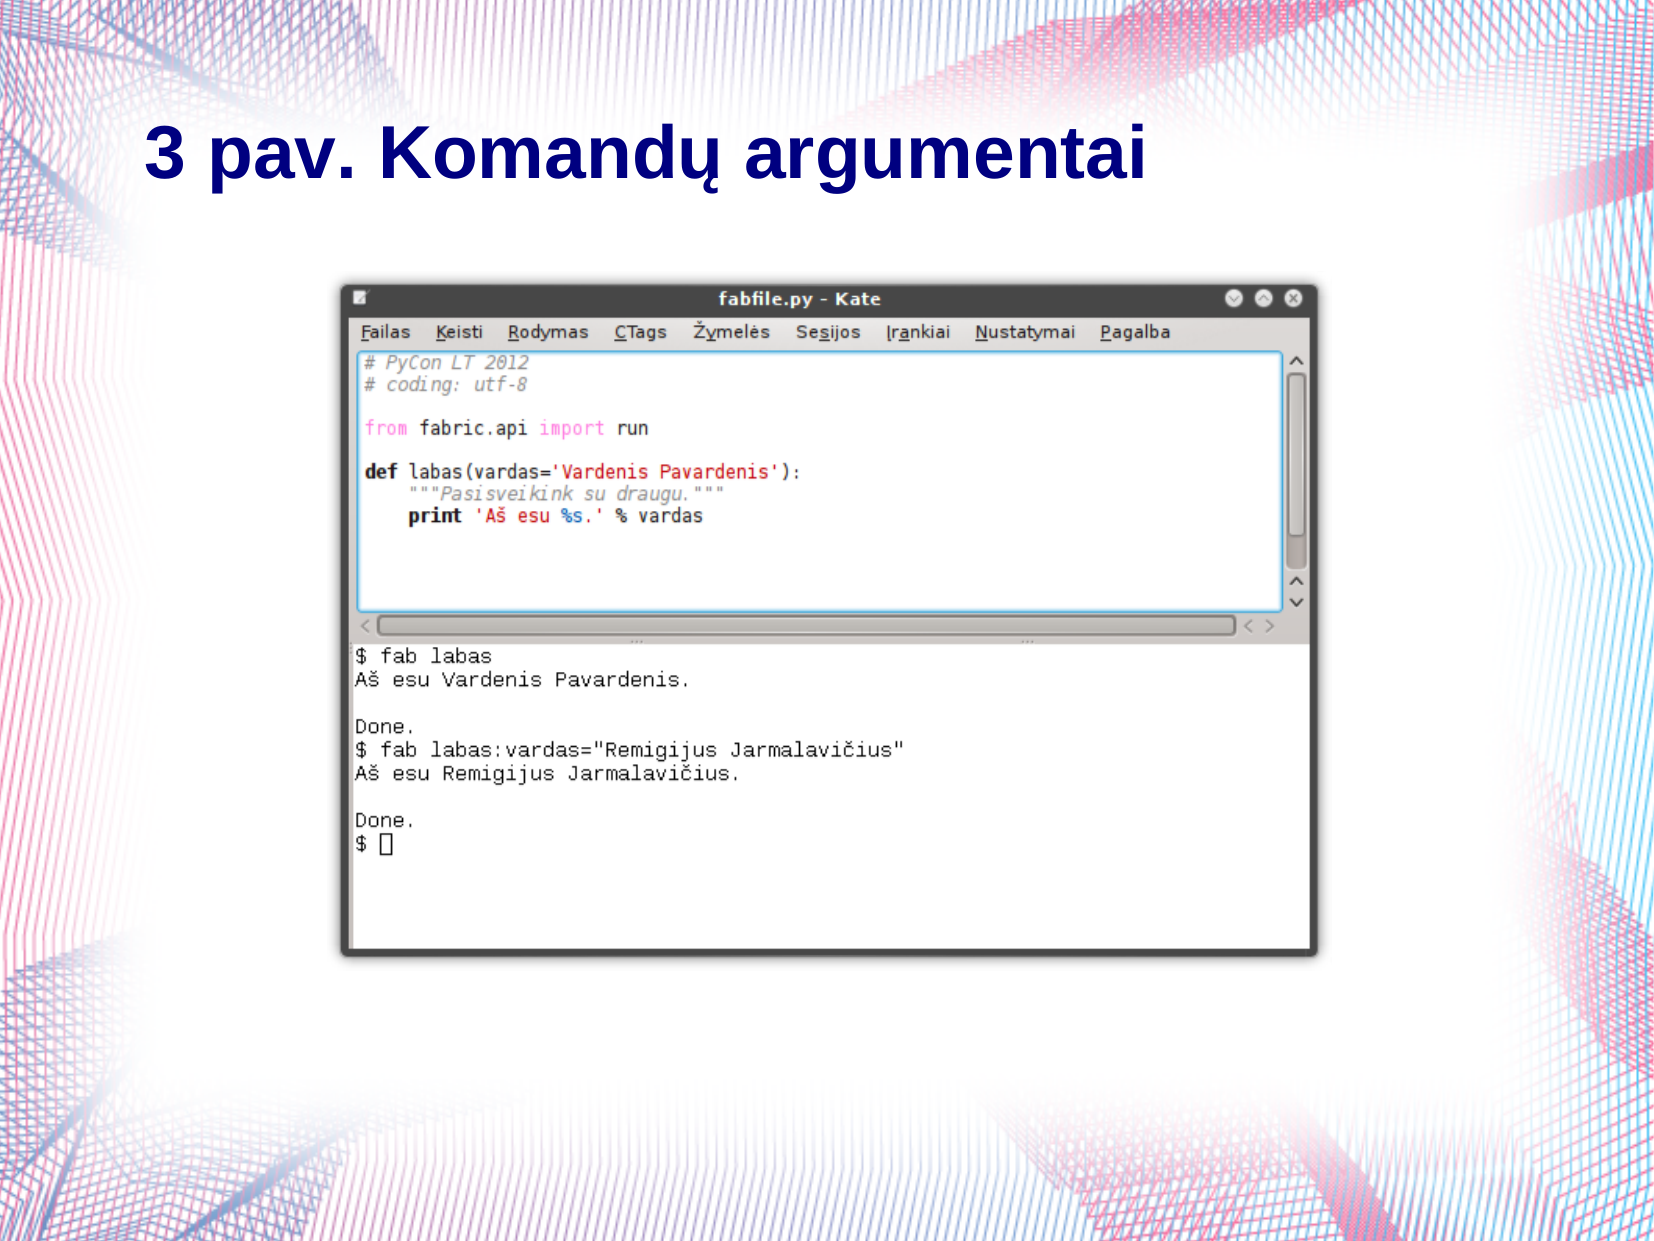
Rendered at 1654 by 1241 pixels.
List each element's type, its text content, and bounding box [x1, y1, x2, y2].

title 3 pav. Komandų argumentai [82, 49, 1571, 257]
picture [0, 0, 1654, 1241]
